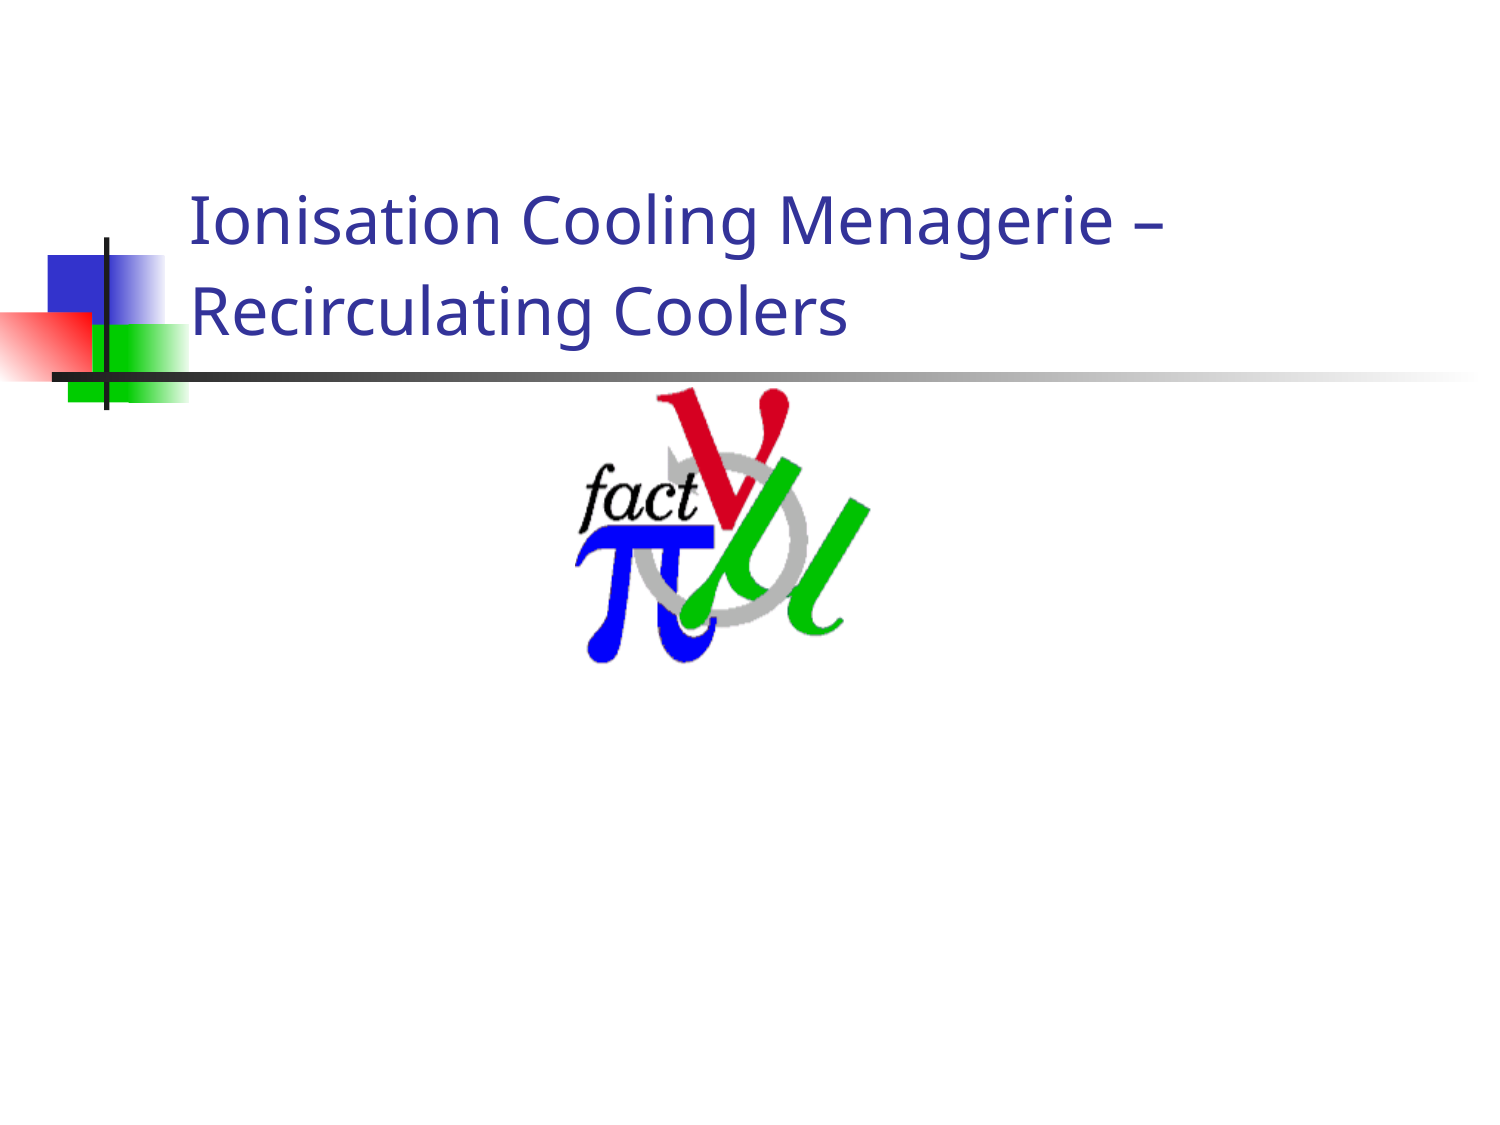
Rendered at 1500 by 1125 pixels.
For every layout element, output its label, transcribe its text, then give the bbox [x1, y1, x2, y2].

title Ionisation Cooling Menagerie – Recirculating Coolers [174, 174, 1450, 363]
picture [575, 387, 872, 676]
